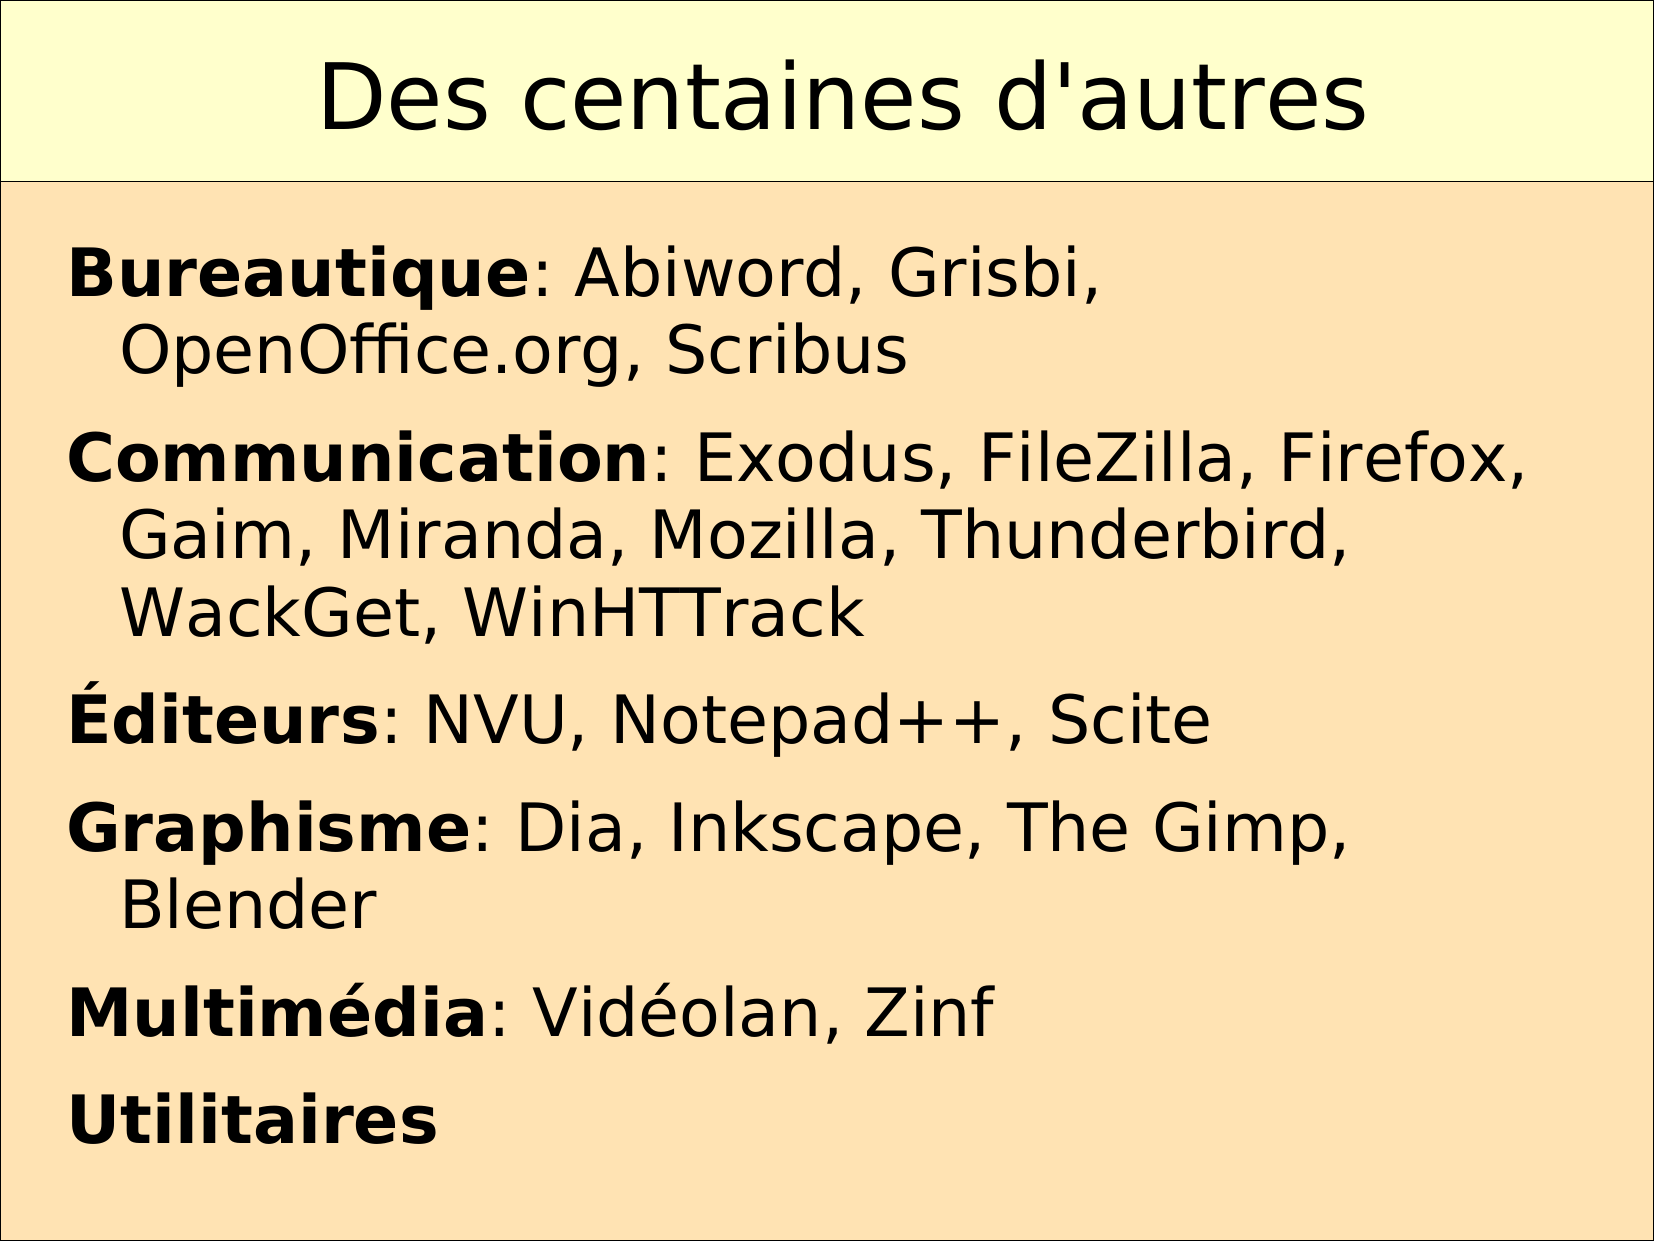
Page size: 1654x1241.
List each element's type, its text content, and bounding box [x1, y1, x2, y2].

title Des centaines d'autres [135, 43, 1552, 151]
list Bureautique: Abiword, Grisbi, OpenOffice.org, Scribus Communication: Exodus, FileZilla, Firefox, Gaim, Miranda, Mozilla, Thunderbird, WackGet, WinHTTrack Éditeurs: NVU, Notepad++, Scite Graphisme: Dia, Inkscape, The Gimp, Blender Multimédia: Vidéolan, Zinf Utilitaires [48, 234, 1597, 1160]
